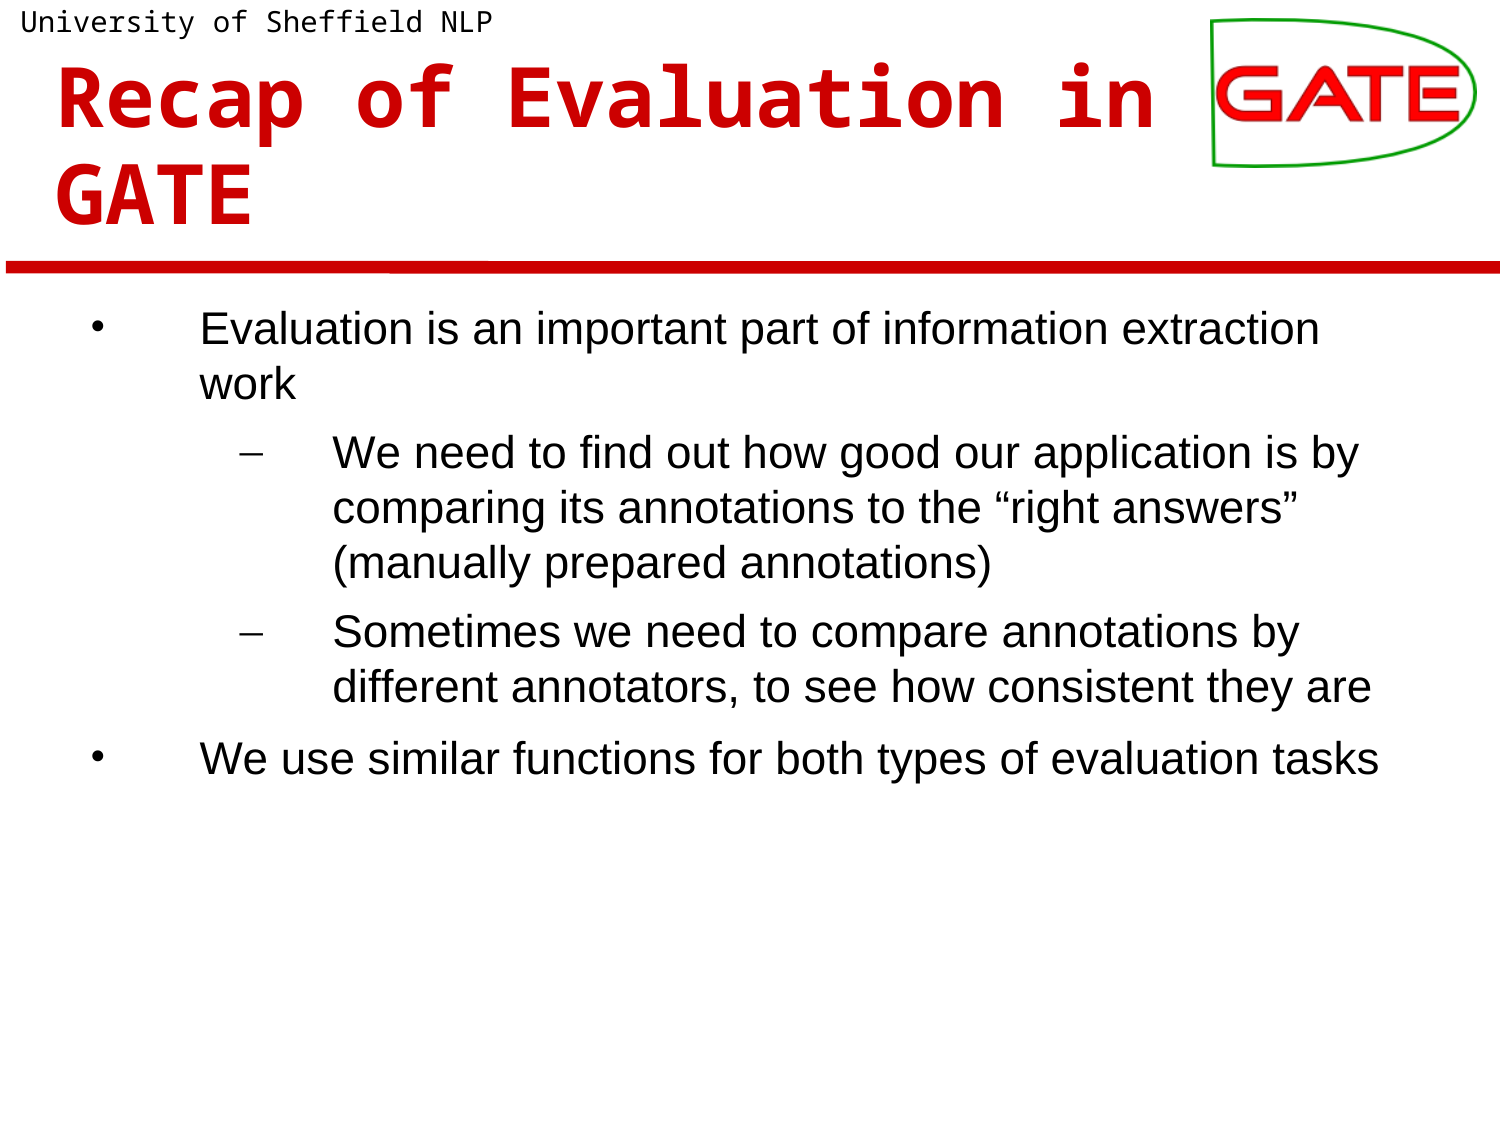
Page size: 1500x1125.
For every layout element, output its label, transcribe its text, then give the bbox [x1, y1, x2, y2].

title Recap of Evaluation in GATE [41, 30, 1391, 262]
list Evaluation is an important part of information extraction work We need to find out how good our application is by comparing its annotations to the “right answers” (manually prepared annotations) Sometimes we need to compare annotations by different annotators, to see how consistent they are We use similar functions for both types of evaluation tasks [75, 290, 1425, 1034]
picture [1210, 18, 1477, 168]
